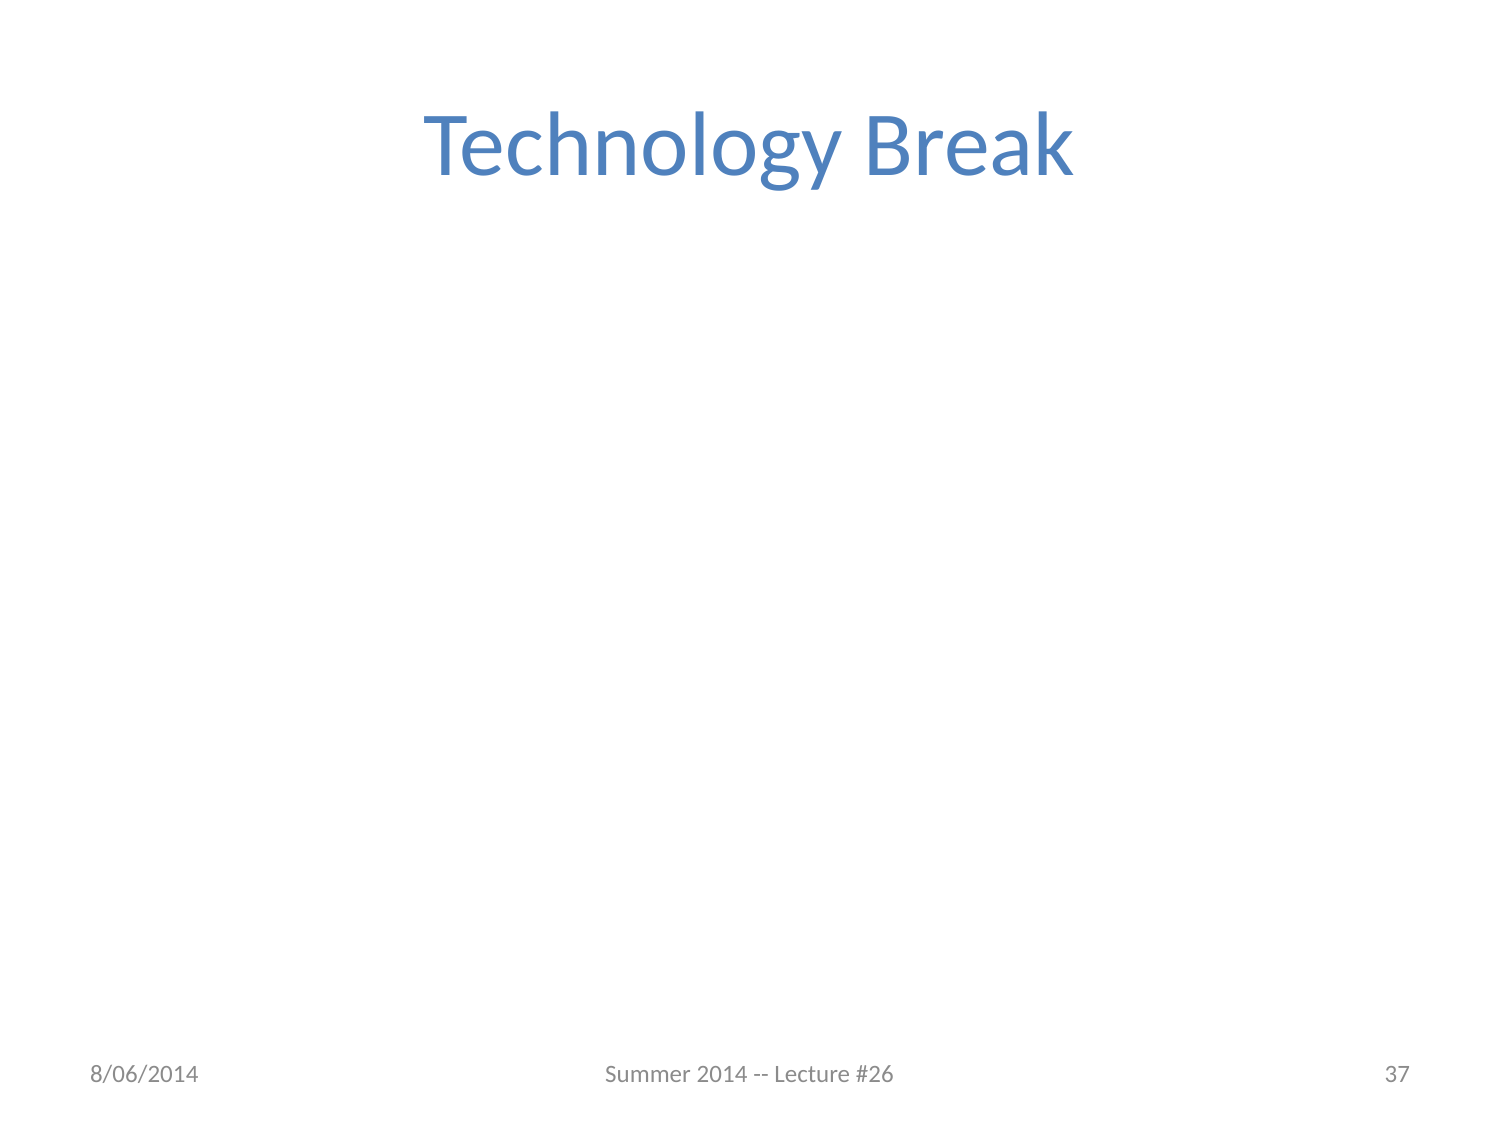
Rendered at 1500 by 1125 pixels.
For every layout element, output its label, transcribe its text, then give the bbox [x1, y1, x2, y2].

footer Summer 2014 -- Lecture #26 [512, 1042, 988, 1103]
slide_number 8/06/2014 [75, 1042, 425, 1103]
slide_number <number> [1074, 1042, 1425, 1103]
title Technology Break [75, 45, 1425, 233]
